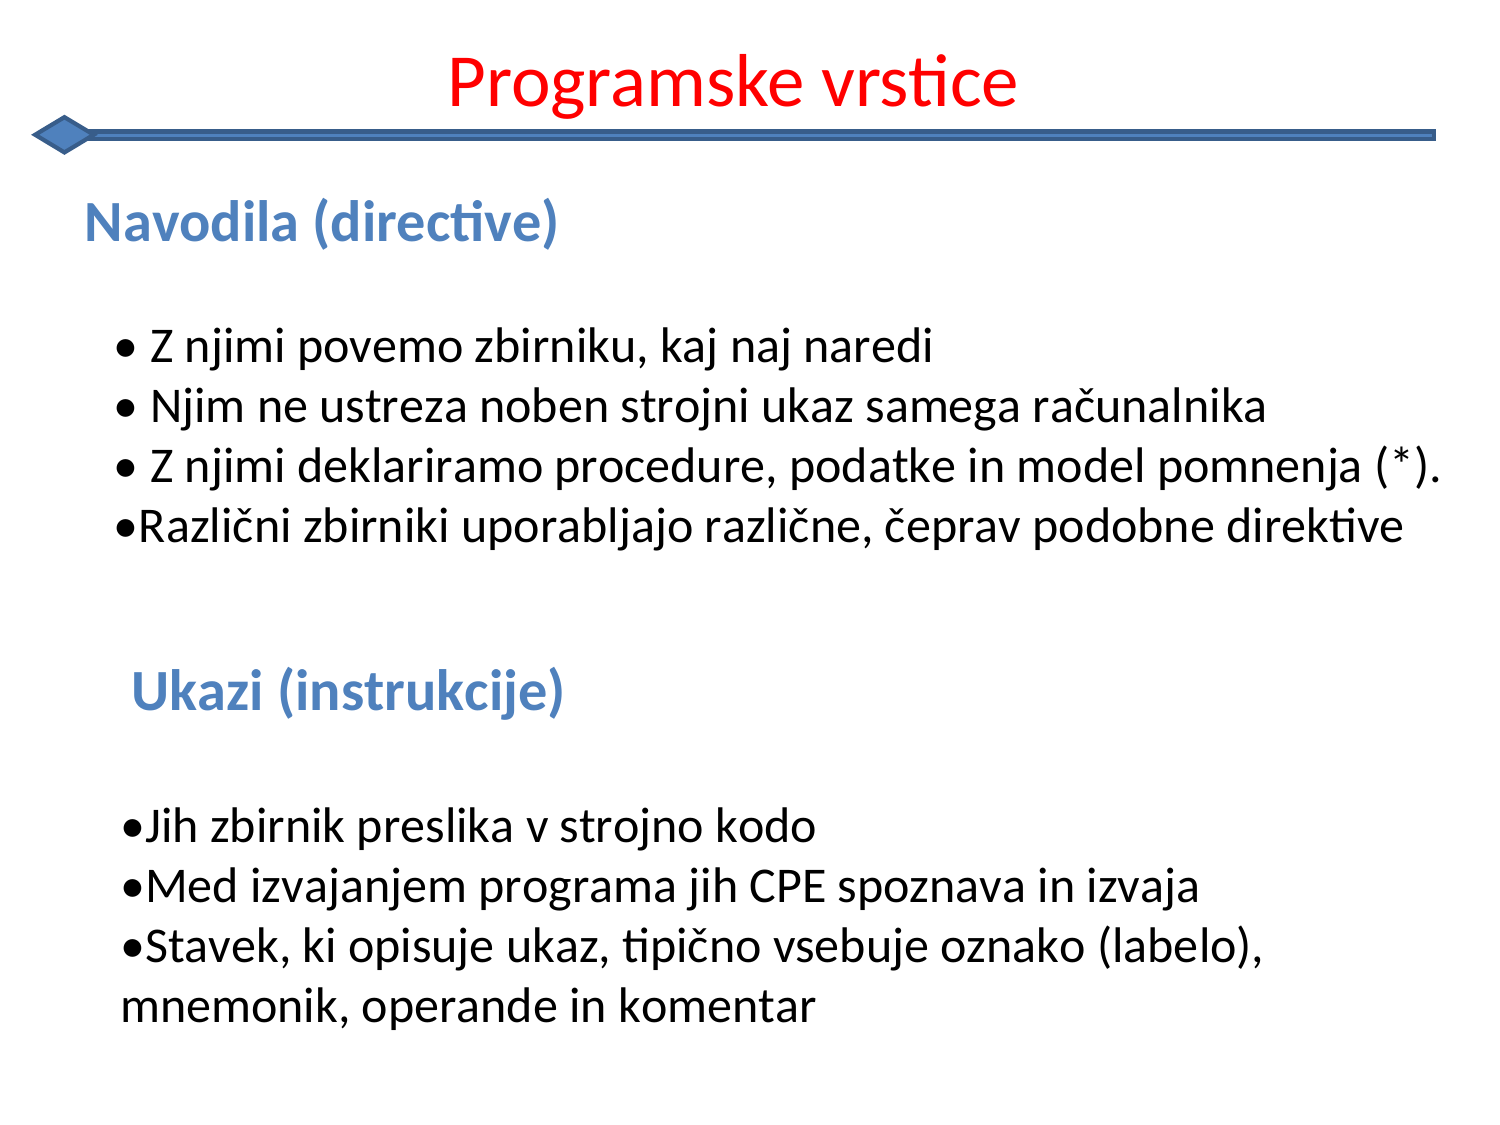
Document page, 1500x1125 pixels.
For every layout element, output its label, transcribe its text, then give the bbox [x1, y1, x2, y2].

text_box •Jih zbirnik preslika v strojno kodo •Med izvajanjem programa jih CPE spoznava in izvaja •Stavek, ki opisuje ukaz, tipično vsebuje oznako (labelo), mnemonik, operande in komentar [105, 785, 1454, 1041]
text_box Navodila (directive) [70, 175, 750, 262]
text_box • Z njimi povemo zbirniku, kaj naj naredi • Njim ne ustreza noben strojni ukaz samega računalnika • Z njimi deklariramo procedure, podatke in model pomnenja (*). •Različni zbirniki uporabljajo različne, čeprav podobne direktive [70, 304, 1500, 561]
text_box Ukazi (instrukcije) [117, 644, 797, 730]
title Programske vrstice [58, 0, 1409, 153]
